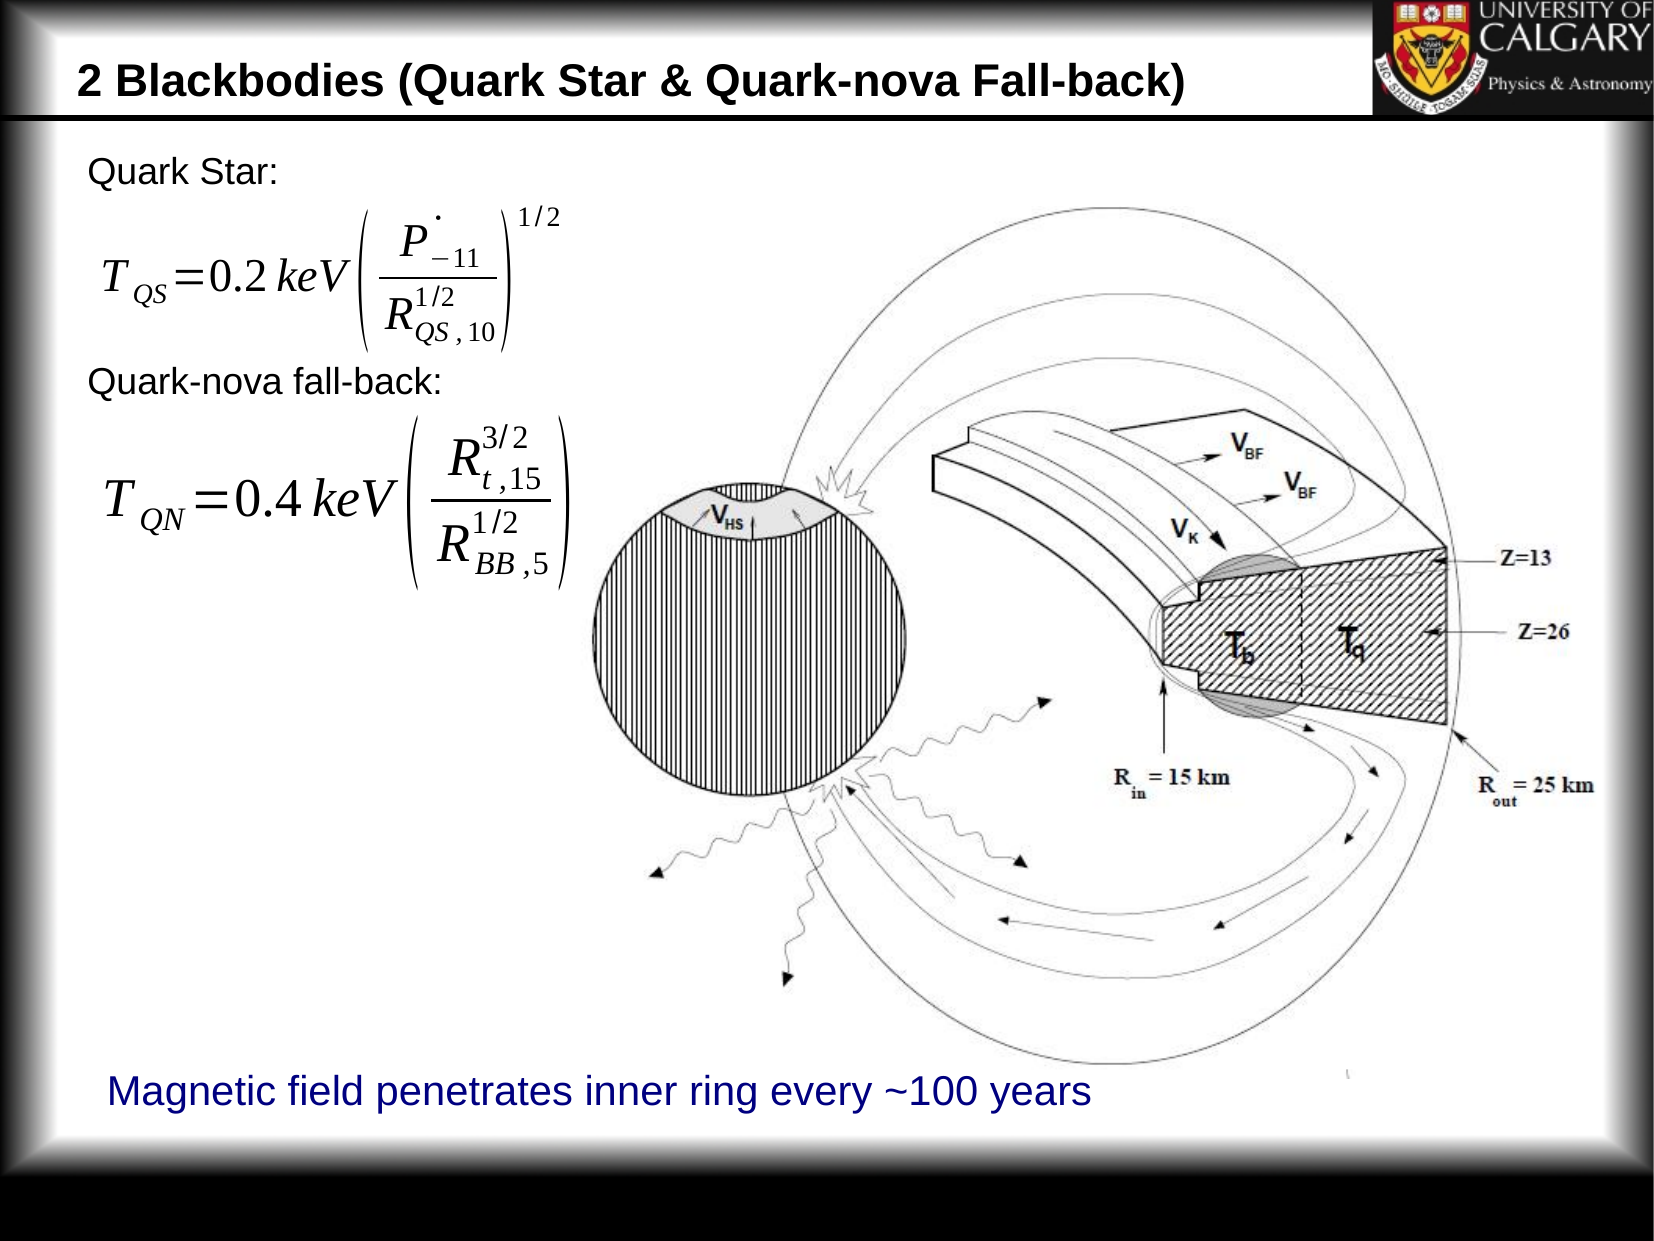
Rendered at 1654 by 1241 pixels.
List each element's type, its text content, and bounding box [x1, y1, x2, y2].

text_box Quark Star: Quark-nova fall-back: [59, 140, 461, 414]
text_box 2 Blackbodies (Quark Star & Quark-nova Fall-back) [59, 45, 1205, 115]
picture [0, 121, 1654, 1241]
chart [88, 410, 593, 591]
picture [0, 0, 1654, 115]
text_box Magnetic field penetrates inner ring every ~100 years [80, 1060, 1108, 1122]
chart [88, 199, 571, 355]
